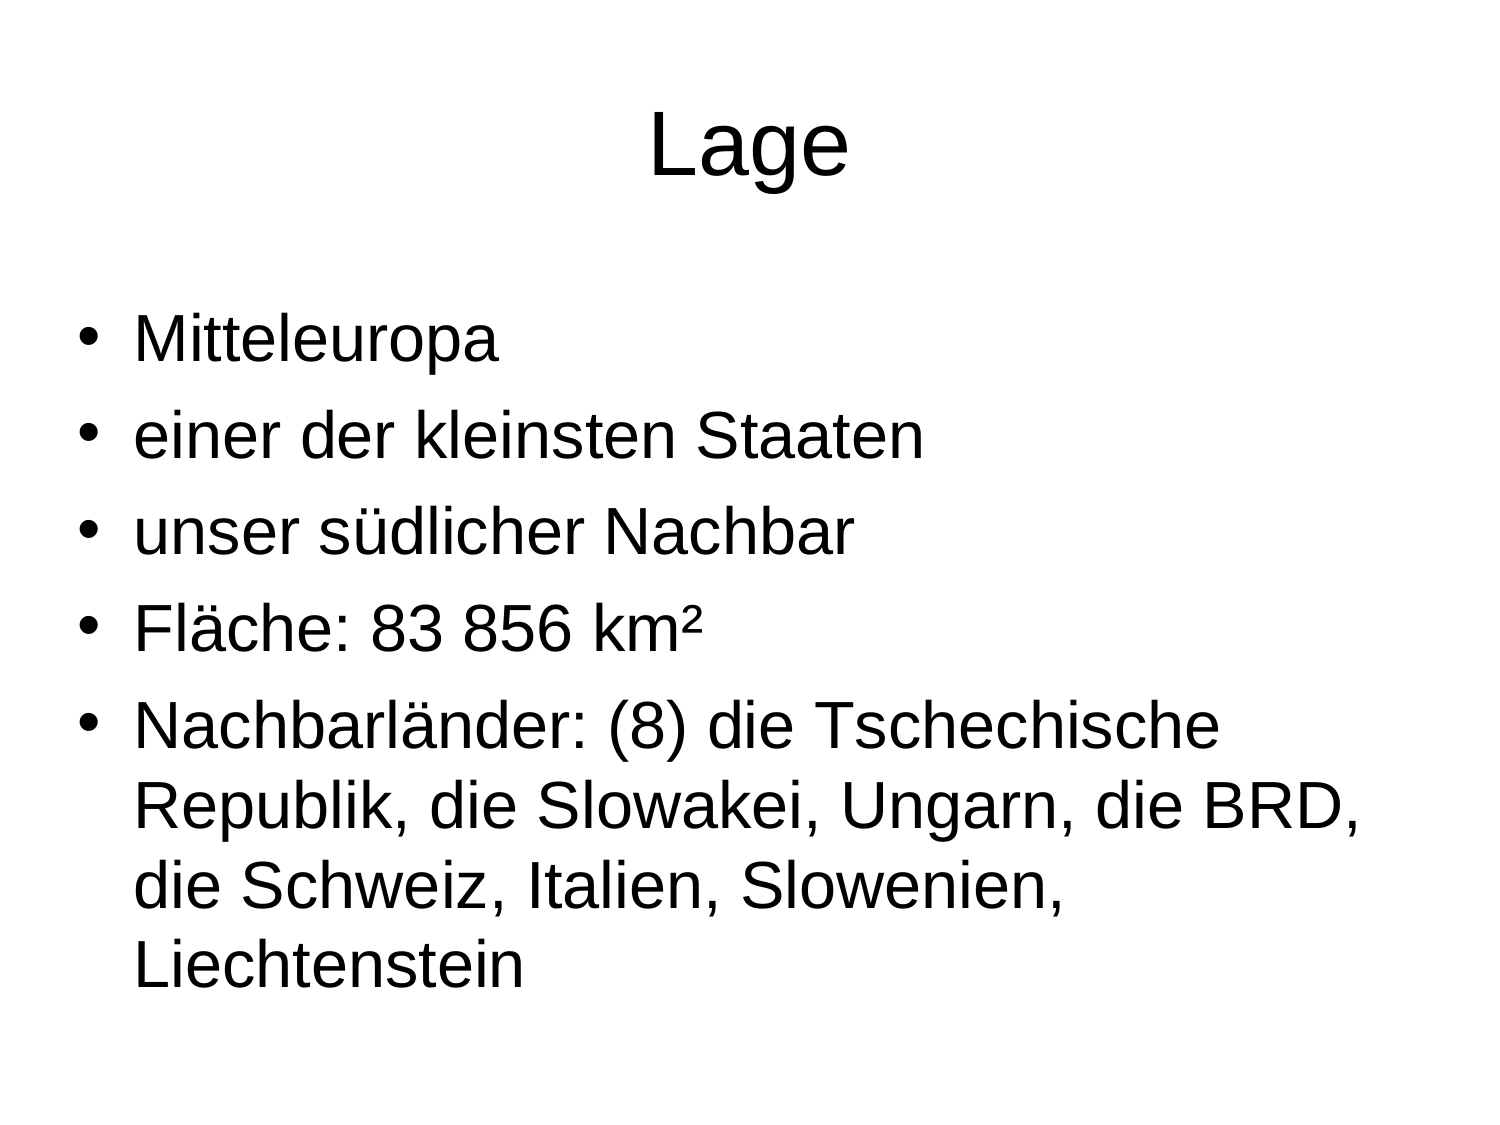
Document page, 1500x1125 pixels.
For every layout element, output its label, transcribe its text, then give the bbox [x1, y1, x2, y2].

title Lage [75, 45, 1426, 233]
list Mitteleuropa einer der kleinsten Staaten unser südlicher Nachbar Fläche: 83 856 km² Nachbarländer: (8) die Tschechische Republik, die Slowakei, Ungarn, die BRD, die Schweiz, Italien, Slowenien, Liechtenstein [62, 287, 1413, 1009]
